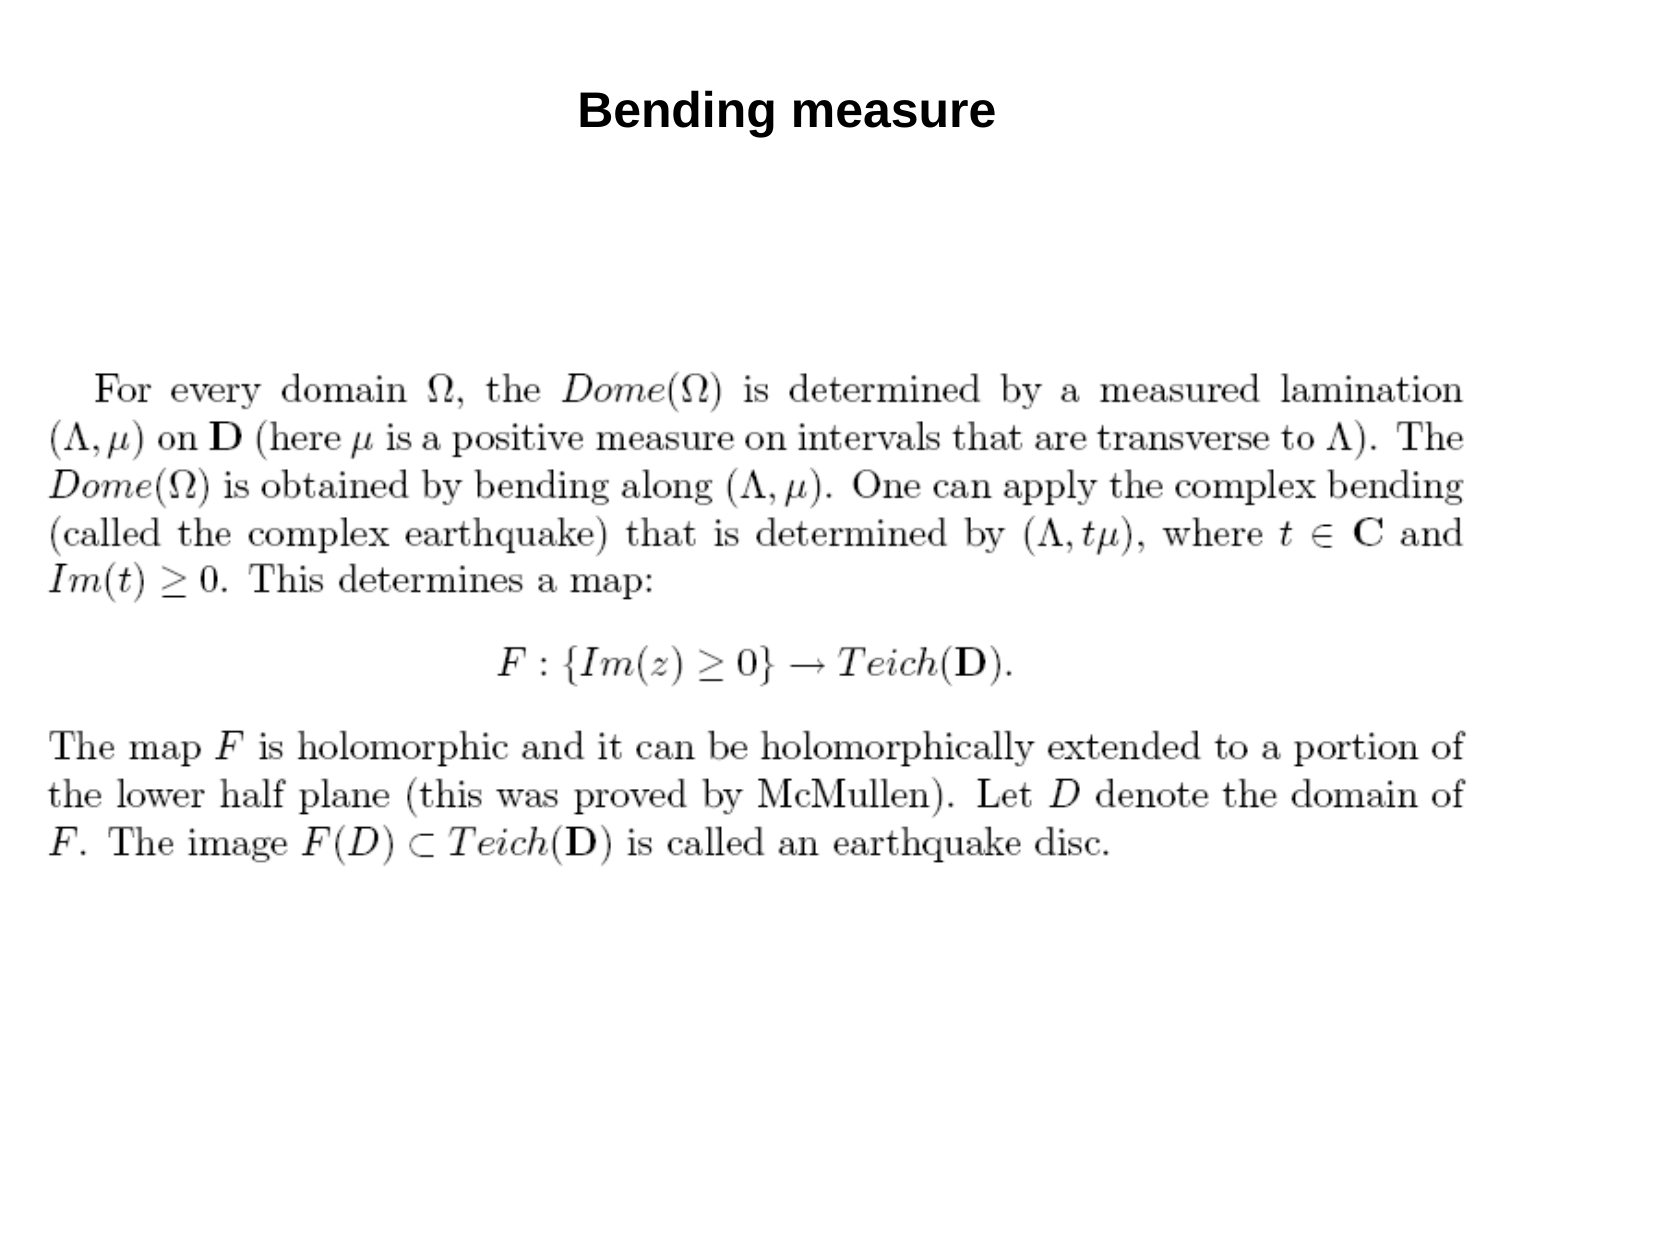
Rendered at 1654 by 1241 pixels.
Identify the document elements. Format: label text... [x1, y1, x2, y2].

picture [0, 301, 1654, 901]
text_box Bending measure [562, 75, 1012, 146]
